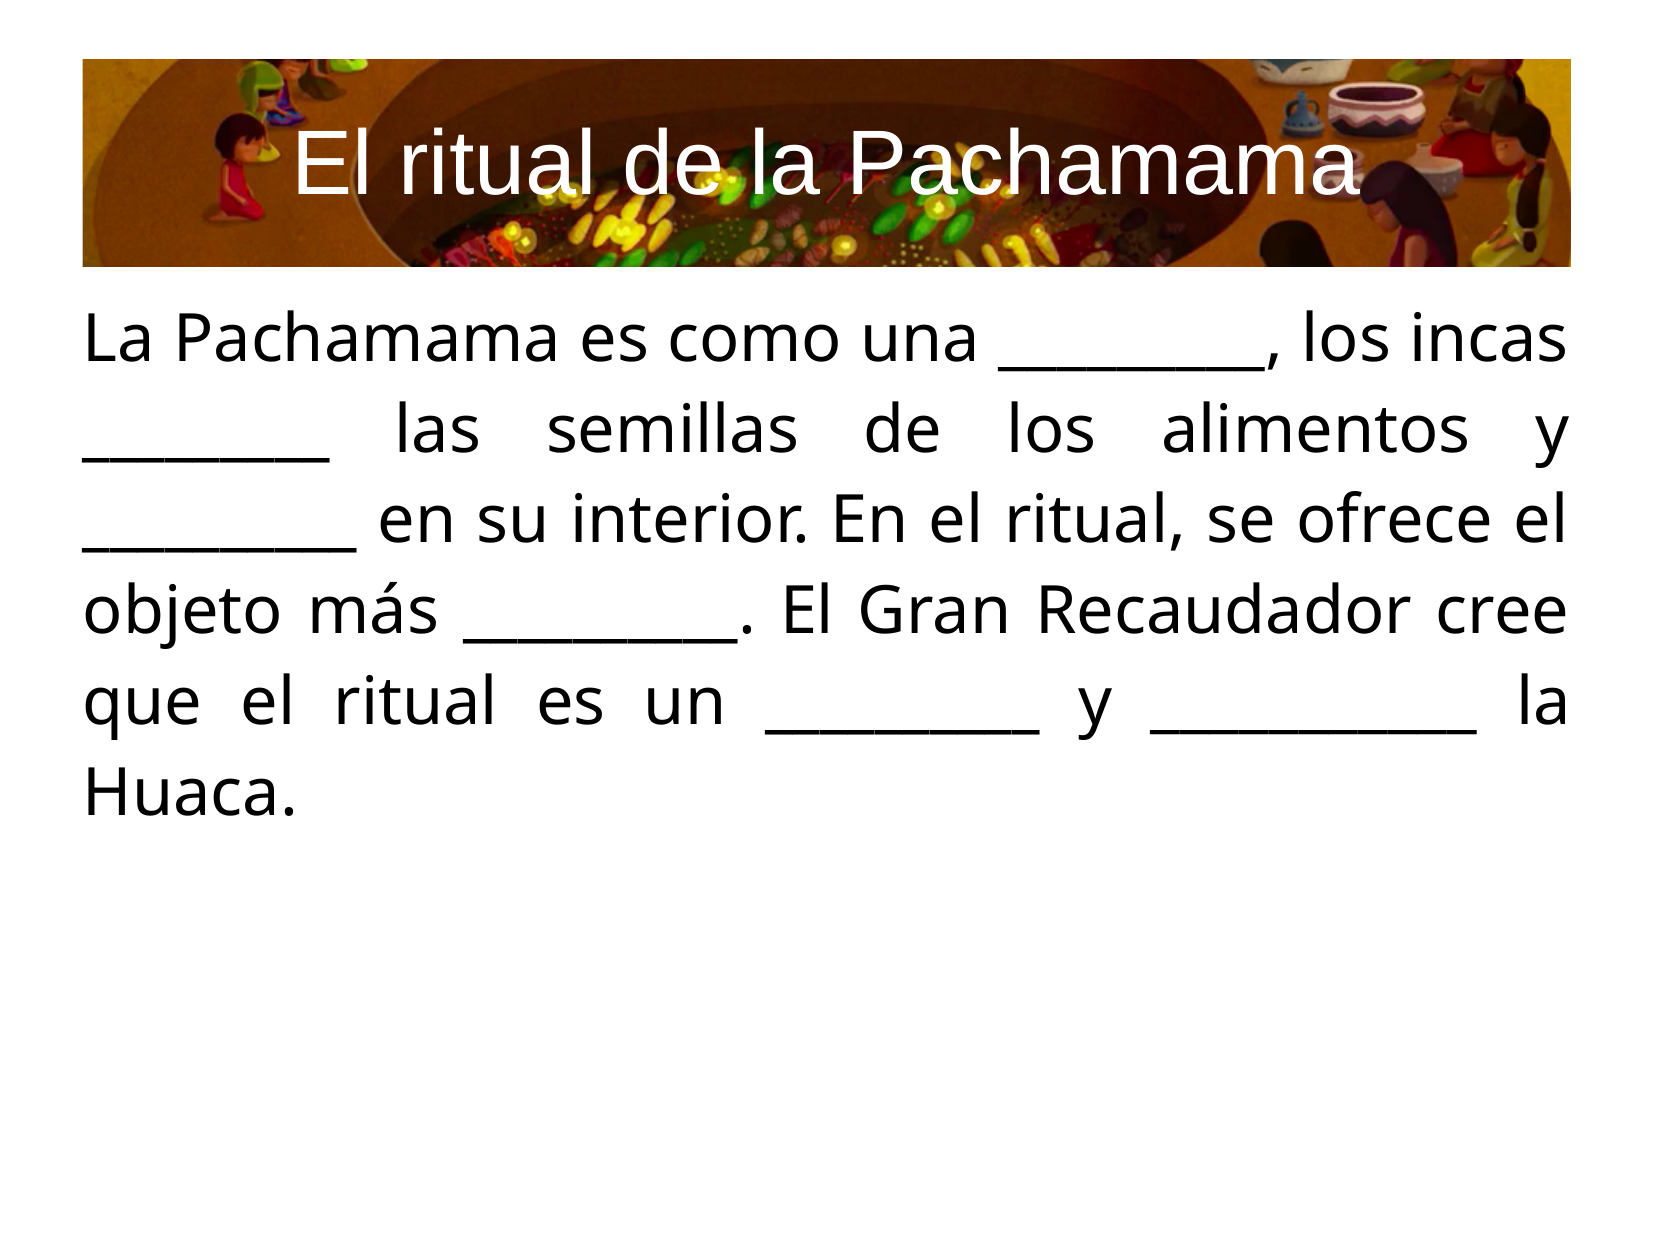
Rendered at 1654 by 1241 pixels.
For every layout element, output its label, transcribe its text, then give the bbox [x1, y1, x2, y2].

list La Pachamama es como una _________, los incas _________ las semillas de los alimentos y __________ en su interior. En el ritual, se ofrece el objeto más __________. El Gran Recaudador cree que el ritual es un __________ y ___________ la Huaca. [82, 290, 1571, 1109]
title El ritual de la Pachamama [82, 59, 1571, 267]
